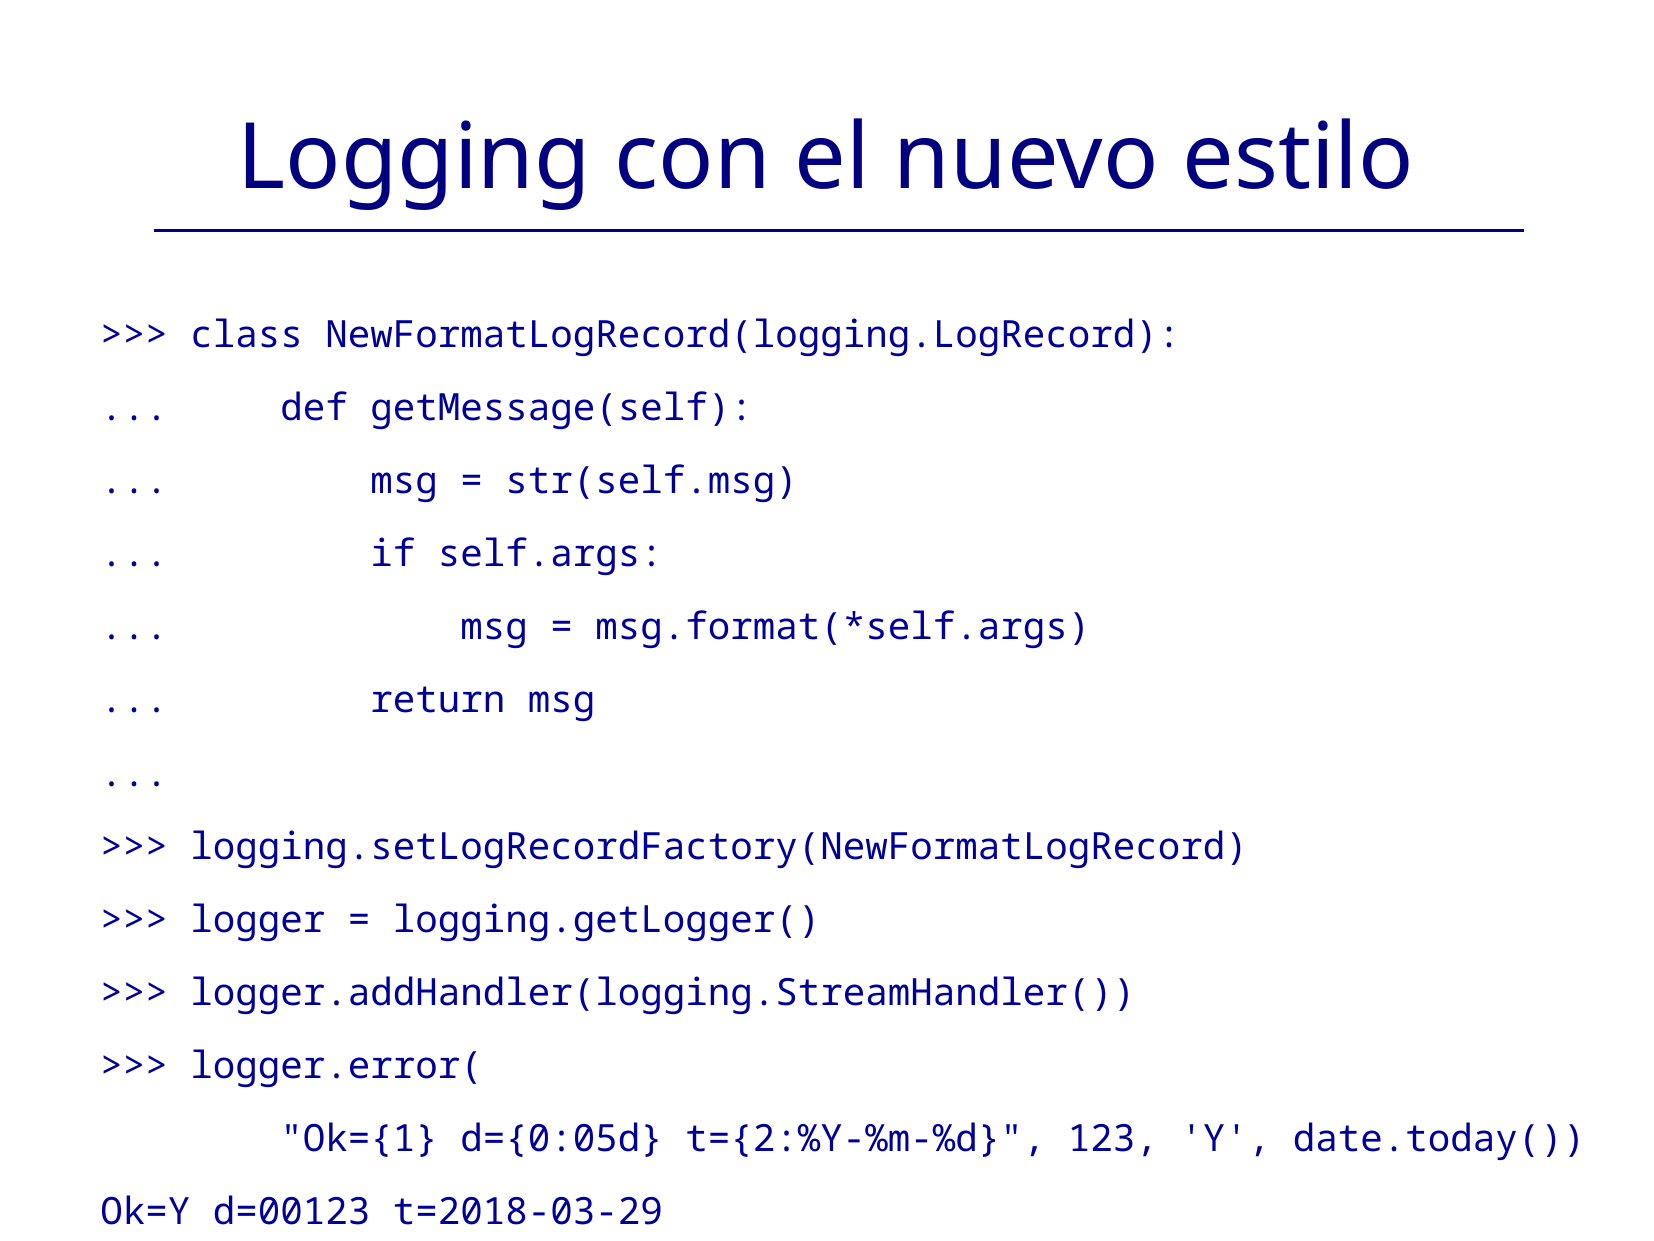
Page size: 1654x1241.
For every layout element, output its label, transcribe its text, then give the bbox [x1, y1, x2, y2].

list >>> class NewFormatLogRecord(logging.LogRecord): ... def getMessage(self): ... msg = str(self.msg) ... if self.args: ... msg = msg.format(*self.args) ... return msg ... >>> logging.setLogRecordFactory(NewFormatLogRecord) >>> logger = logging.getLogger() >>> logger.addHandler(logging.StreamHandler()) >>> logger.error( "Ok={1} d={0:05d} t={2:%Y-%m-%d}", 123, 'Y', date.today()) Ok=Y d=00123 t=2018-03-29 [47, 307, 1619, 1241]
title Logging con el nuevo estilo [82, 49, 1571, 257]
